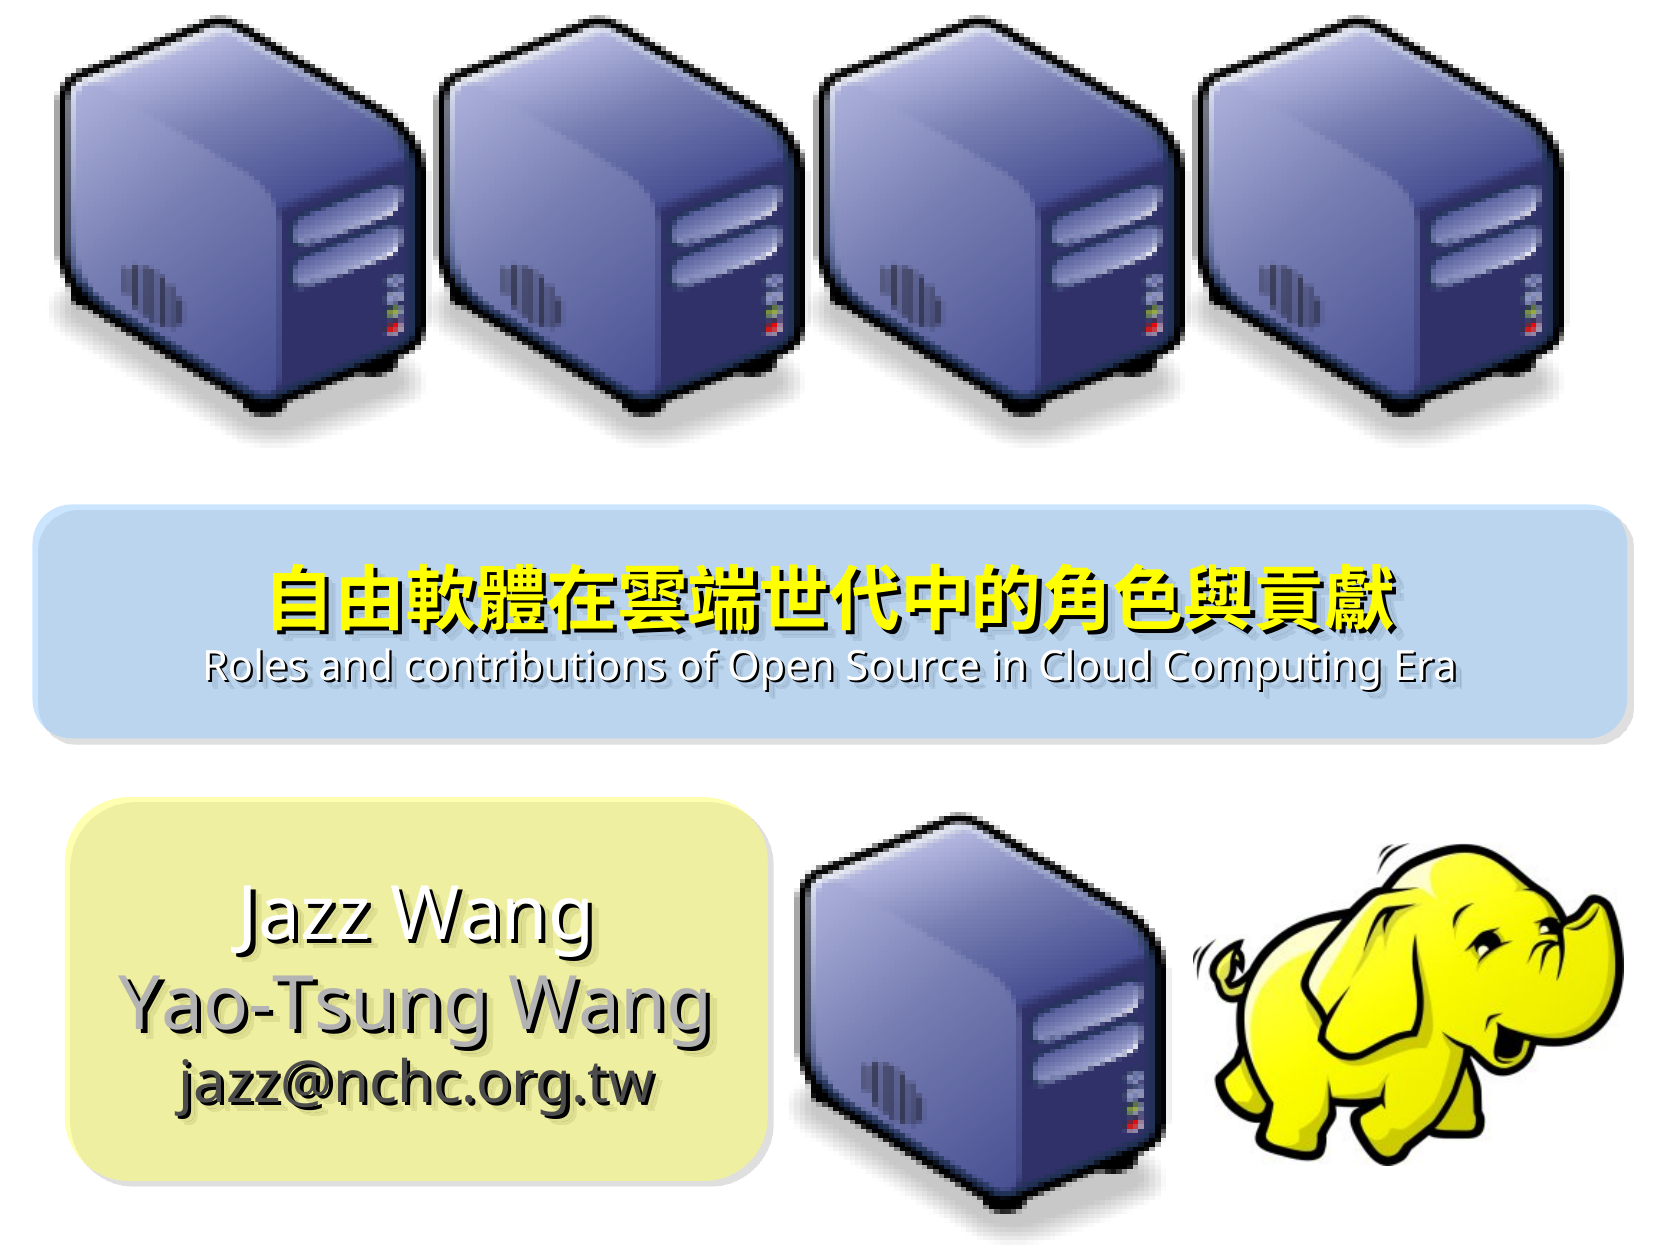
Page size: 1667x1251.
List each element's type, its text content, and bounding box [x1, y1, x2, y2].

picture [767, 800, 1624, 1249]
text_box 自由軟體在雲端世代中的角色與貢獻 Roles and contributions of Open Source in Cloud Computing Era [32, 504, 1628, 739]
text_box Jazz Wang Yao-Tsung Wang jazz@nchc.org.tw [64, 797, 767, 1182]
picture [27, 2, 1609, 502]
